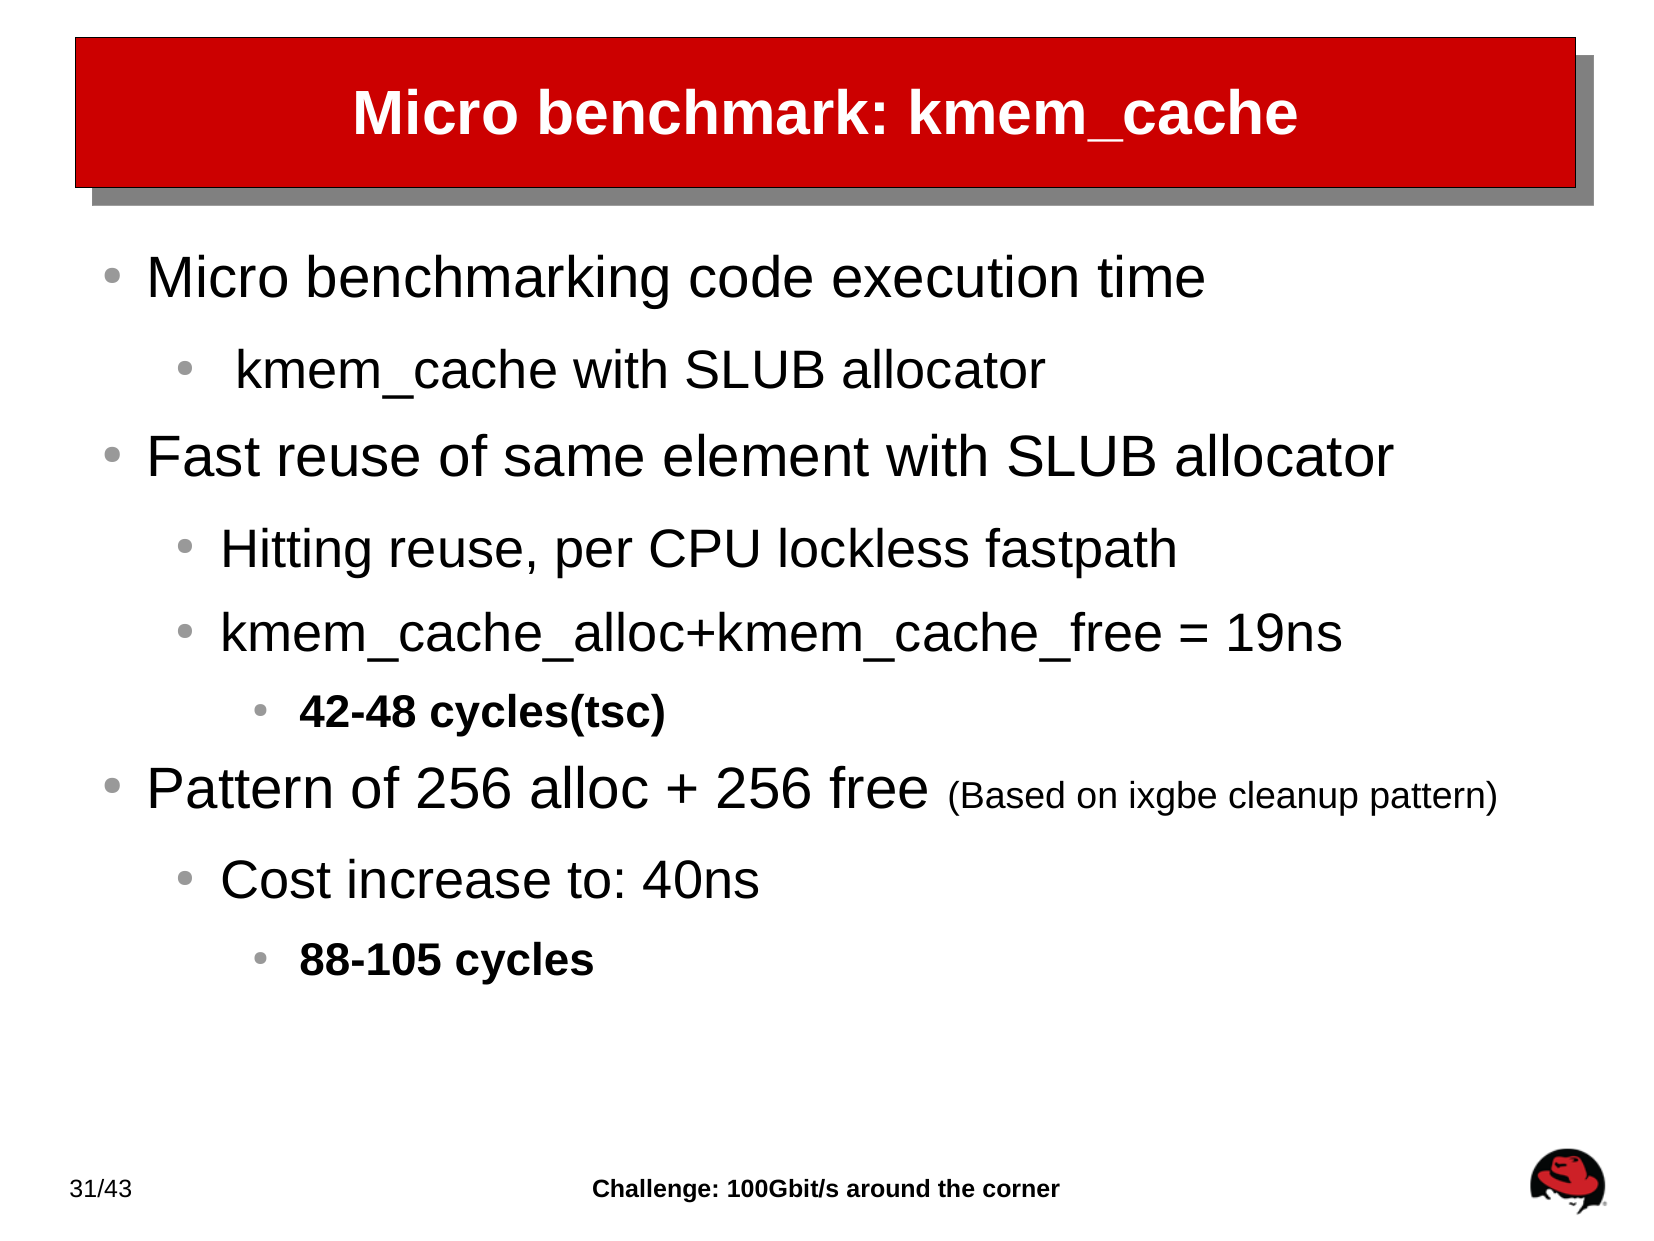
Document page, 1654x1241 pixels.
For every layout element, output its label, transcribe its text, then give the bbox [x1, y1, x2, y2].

list Micro benchmarking code execution time kmem_cache with SLUB allocator Fast reuse of same element with SLUB allocator Hitting reuse, per CPU lockless fastpath kmem_cache_alloc+kmem_cache_free = 19ns 42-48 cycles(tsc) Pattern of 256 alloc + 256 free (Based on ixgbe cleanup pattern) Cost increase to: 40ns 88-105 cycles [86, 244, 1576, 1039]
title Micro benchmark: kmem_cache [82, 37, 1571, 188]
picture [1529, 1146, 1613, 1224]
